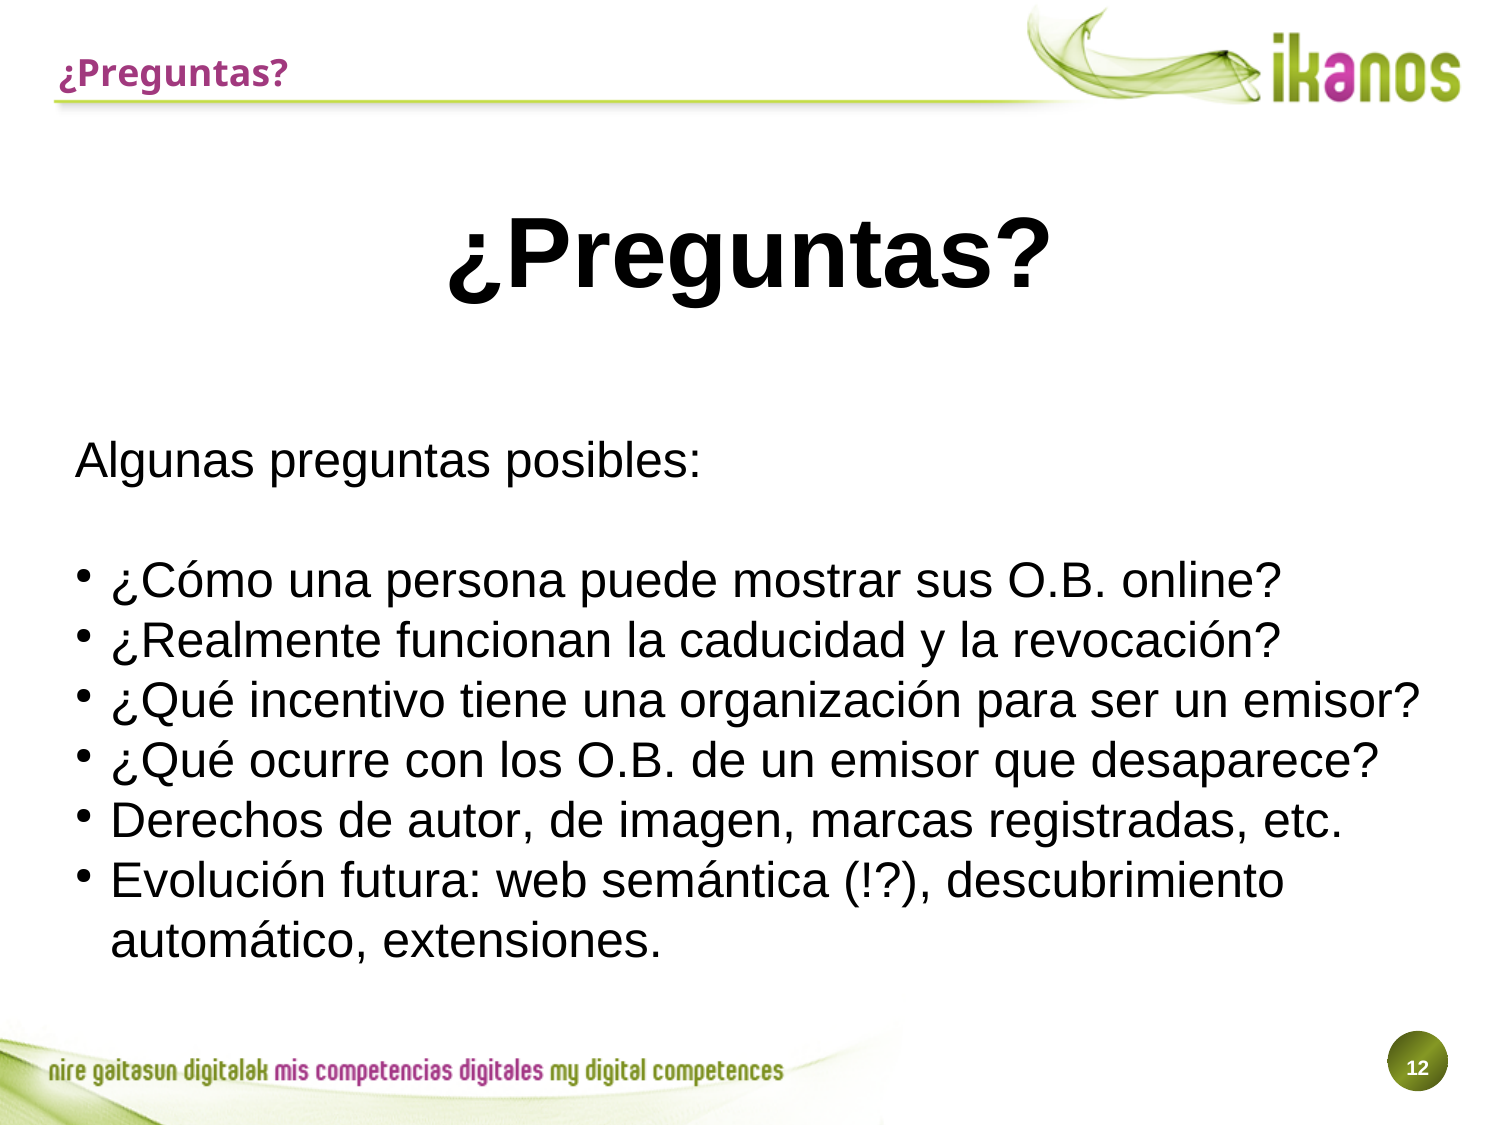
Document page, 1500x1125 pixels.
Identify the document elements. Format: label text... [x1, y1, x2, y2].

picture [0, 0, 1500, 1125]
text_box ¿Preguntas? [43, 41, 1010, 103]
text_box ¿Preguntas? Algunas preguntas posibles: ¿Cómo una persona puede mostrar sus O.B. online? ¿Realmente funcionan la caducidad y la revocación? ¿Qué incentivo tiene una organización para ser un emisor? ¿Qué ocurre con los O.B. de un emisor que desaparece? Derechos de autor, de imagen, marcas registradas, etc. Evolución futura: web semántica (!?), descubrimiento automático, extensiones. [60, 179, 1441, 1035]
